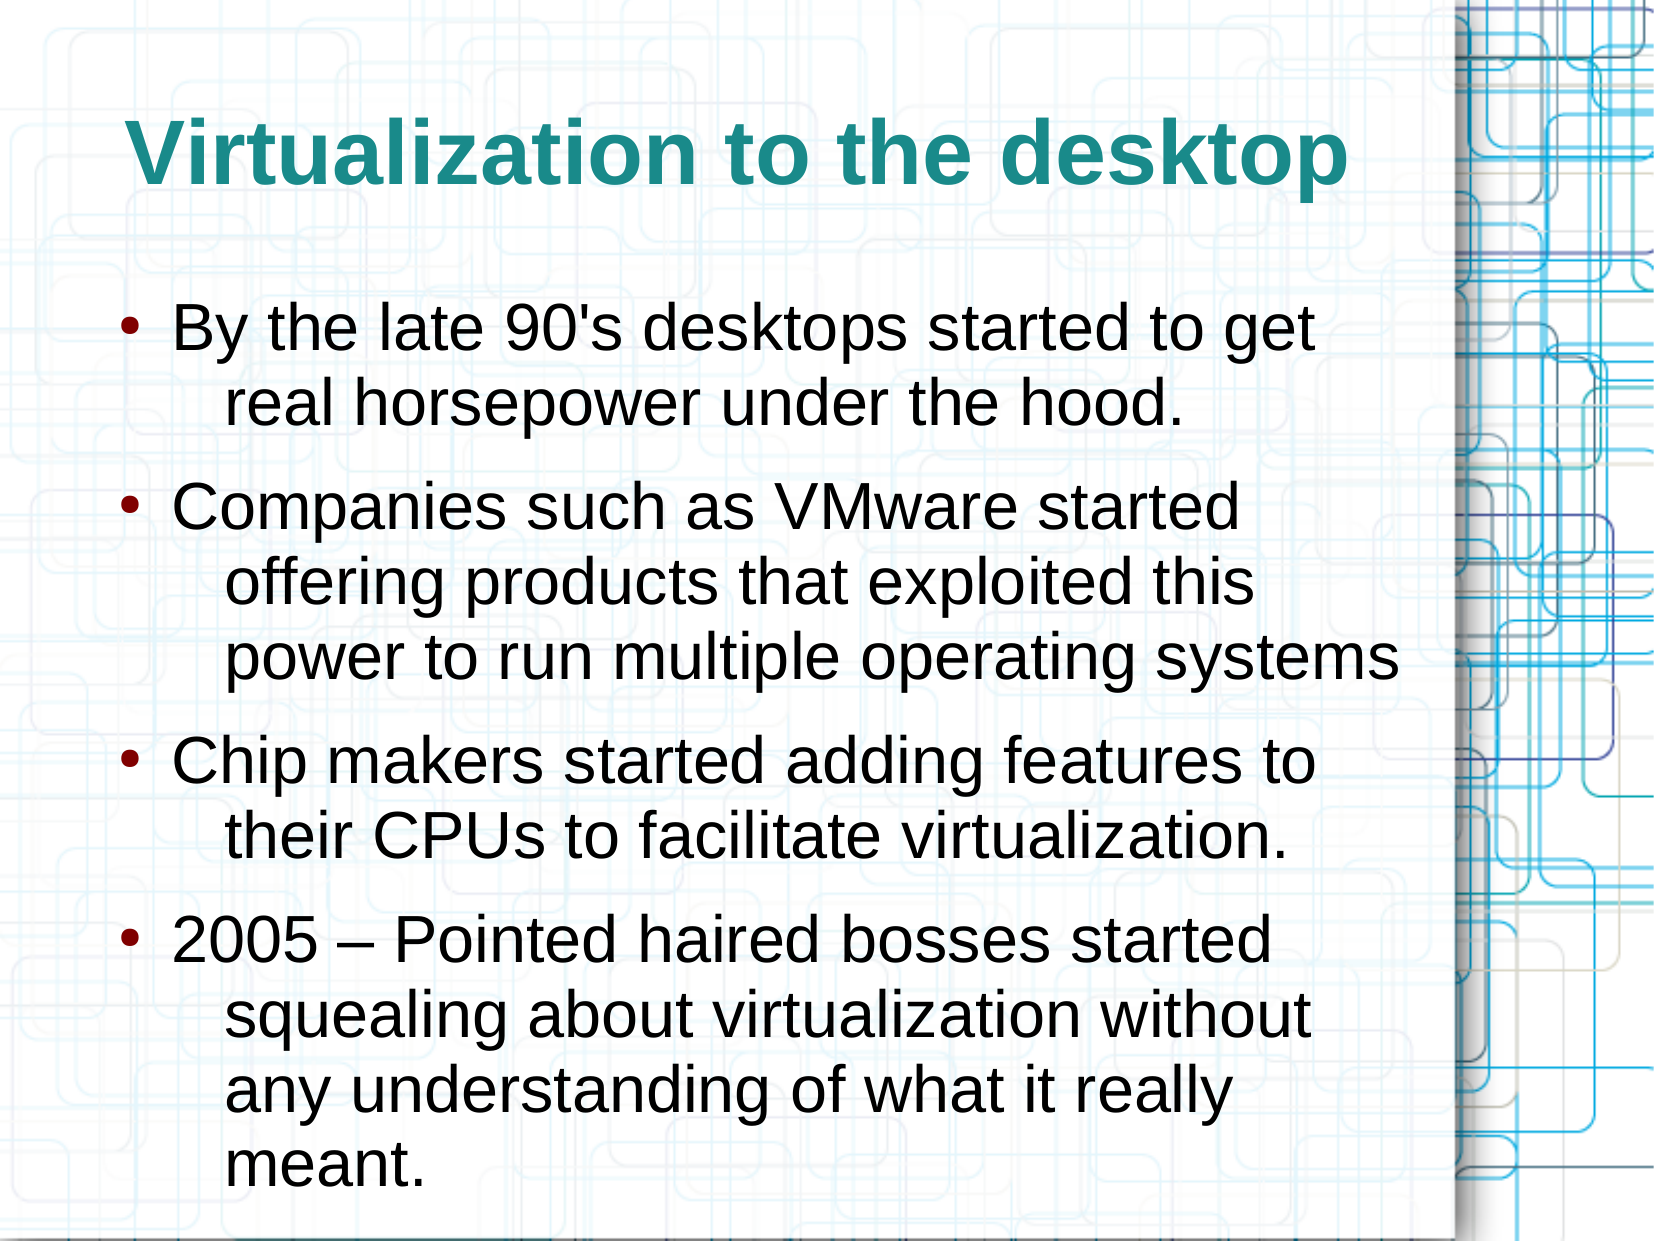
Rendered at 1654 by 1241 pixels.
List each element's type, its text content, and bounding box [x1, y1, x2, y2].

picture [0, 0, 1654, 1241]
list By the late 90's desktops started to get real horsepower under the hood. Companies such as VMware started offering products that exploited this power to run multiple operating systems Chip makers started adding features to their CPUs to facilitate virtualization. 2005 – Pointed haired bosses started squealing about virtualization without any understanding of what it really meant. [82, 290, 1418, 1241]
title Virtualization to the desktop [59, 49, 1418, 257]
